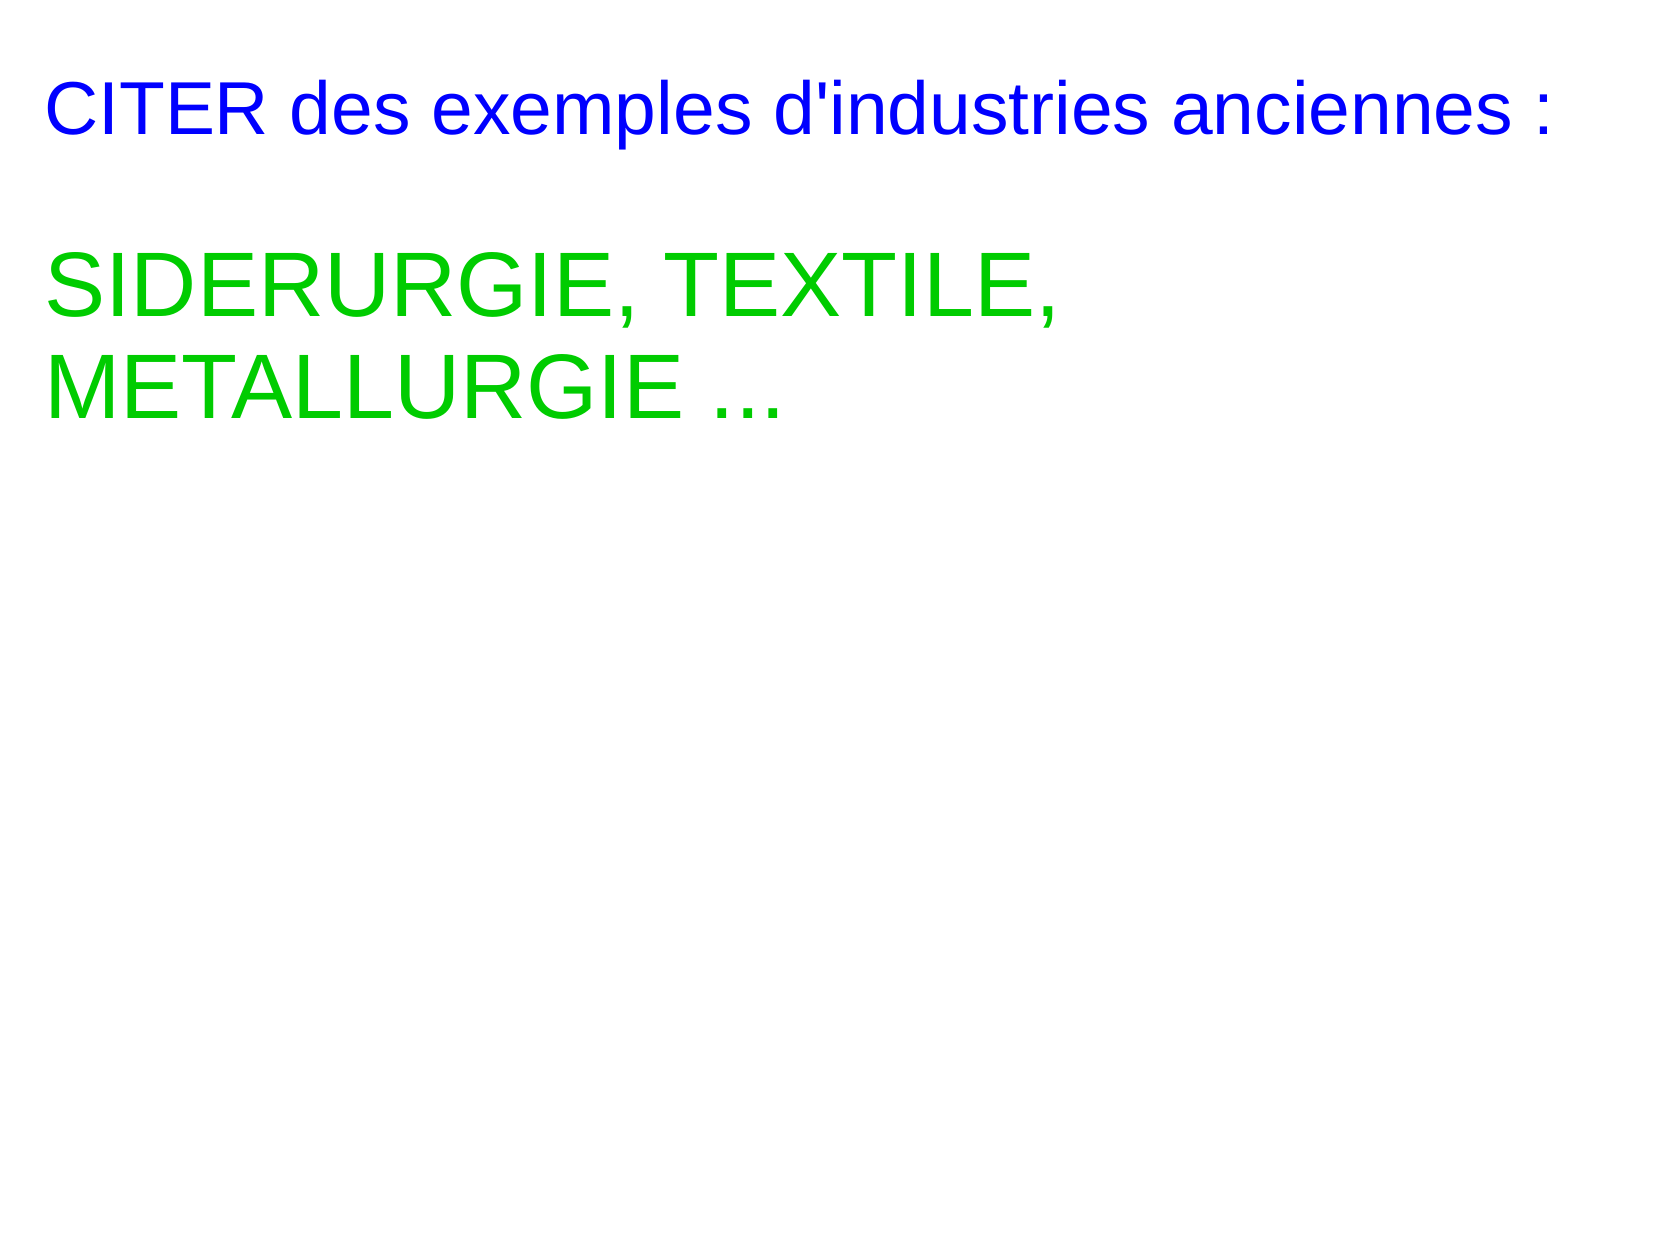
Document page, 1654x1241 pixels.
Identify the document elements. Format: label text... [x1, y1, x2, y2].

text_box SIDERURGIE, TEXTILE, METALLURGIE ... [29, 226, 1595, 446]
text_box CITER des exemples d'industries anciennes : [29, 59, 1595, 158]
